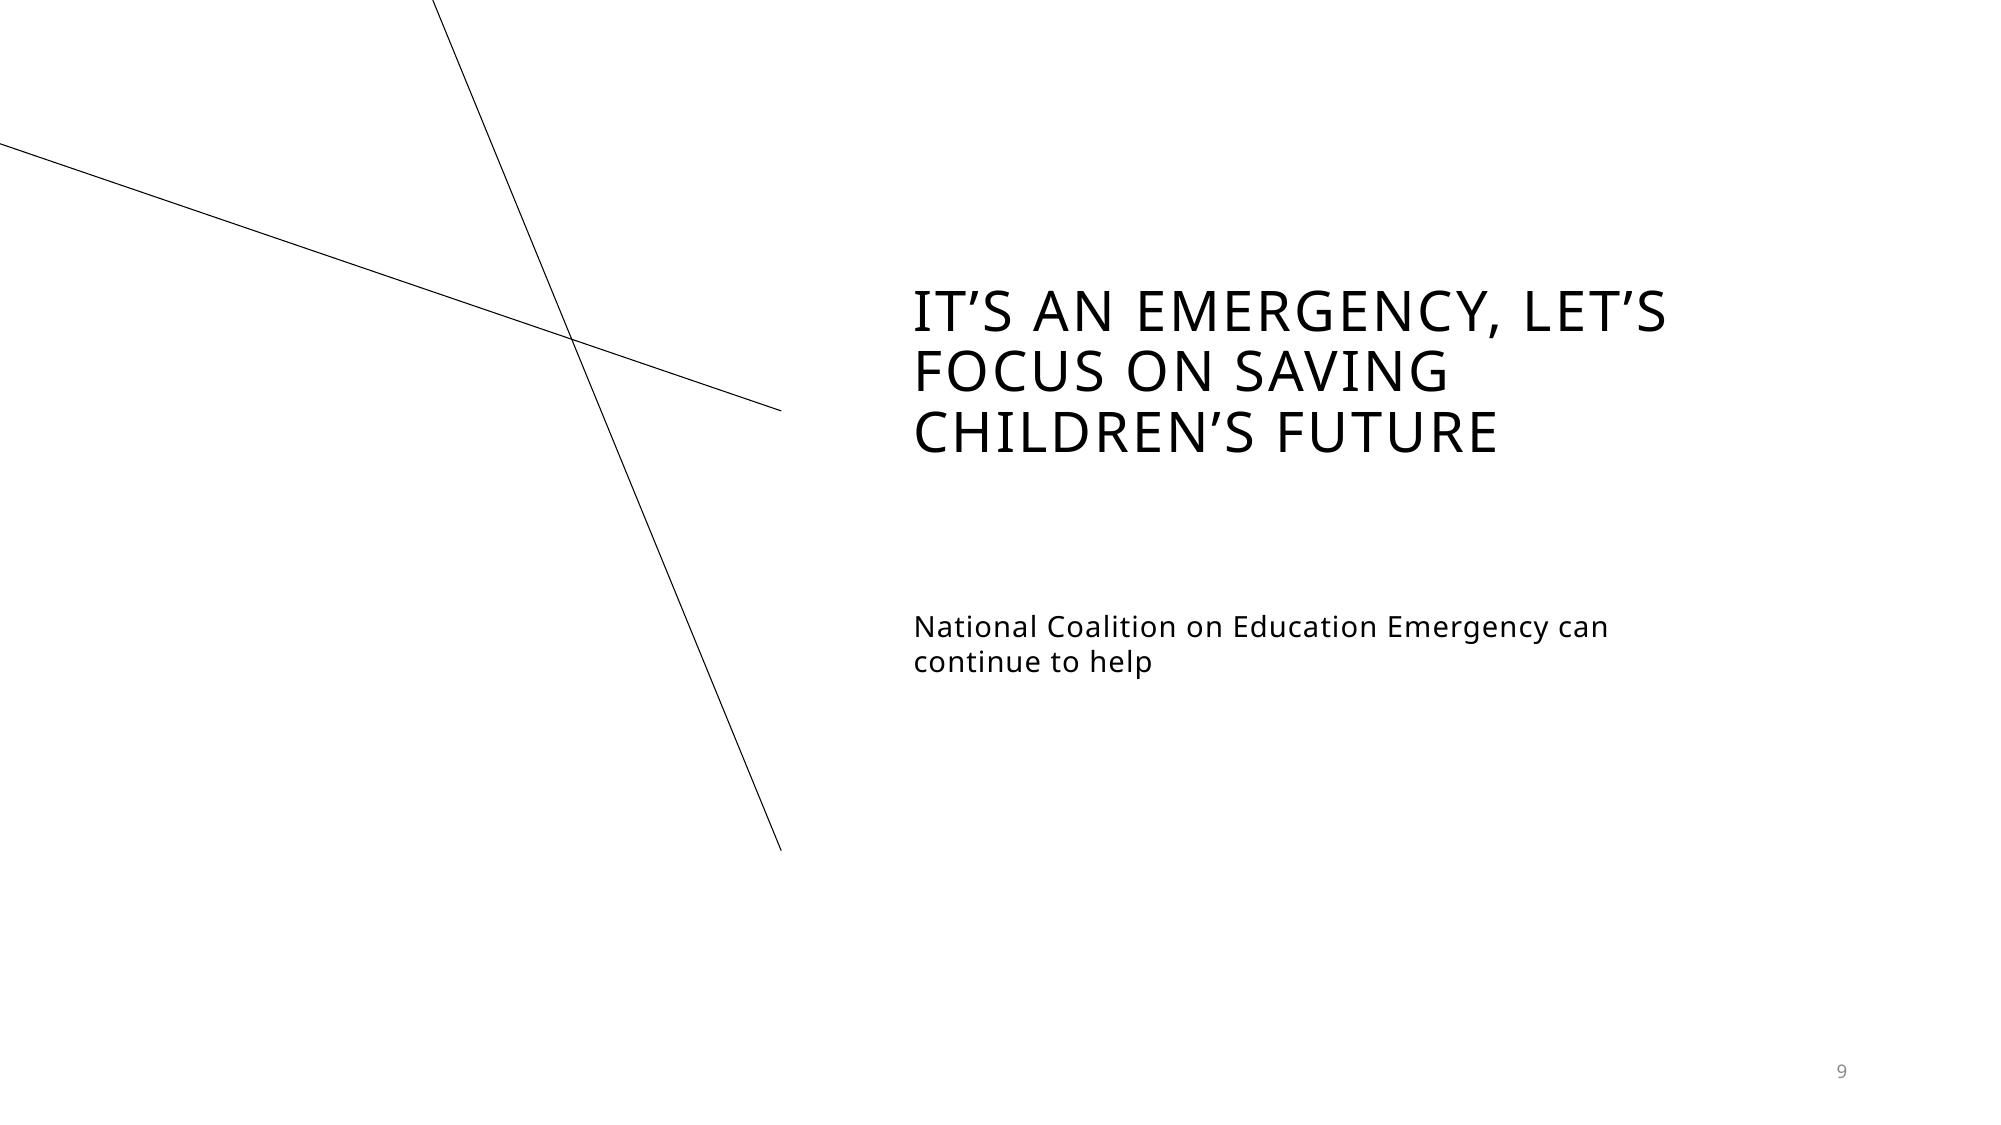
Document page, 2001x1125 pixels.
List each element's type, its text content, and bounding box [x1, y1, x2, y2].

title It’s an emergency, let’s focus on saving children’s future [898, 274, 1737, 472]
list National Coalition on Education Emergency can continue to help [898, 600, 1737, 851]
slide_number <number> [1412, 1042, 1863, 1103]
